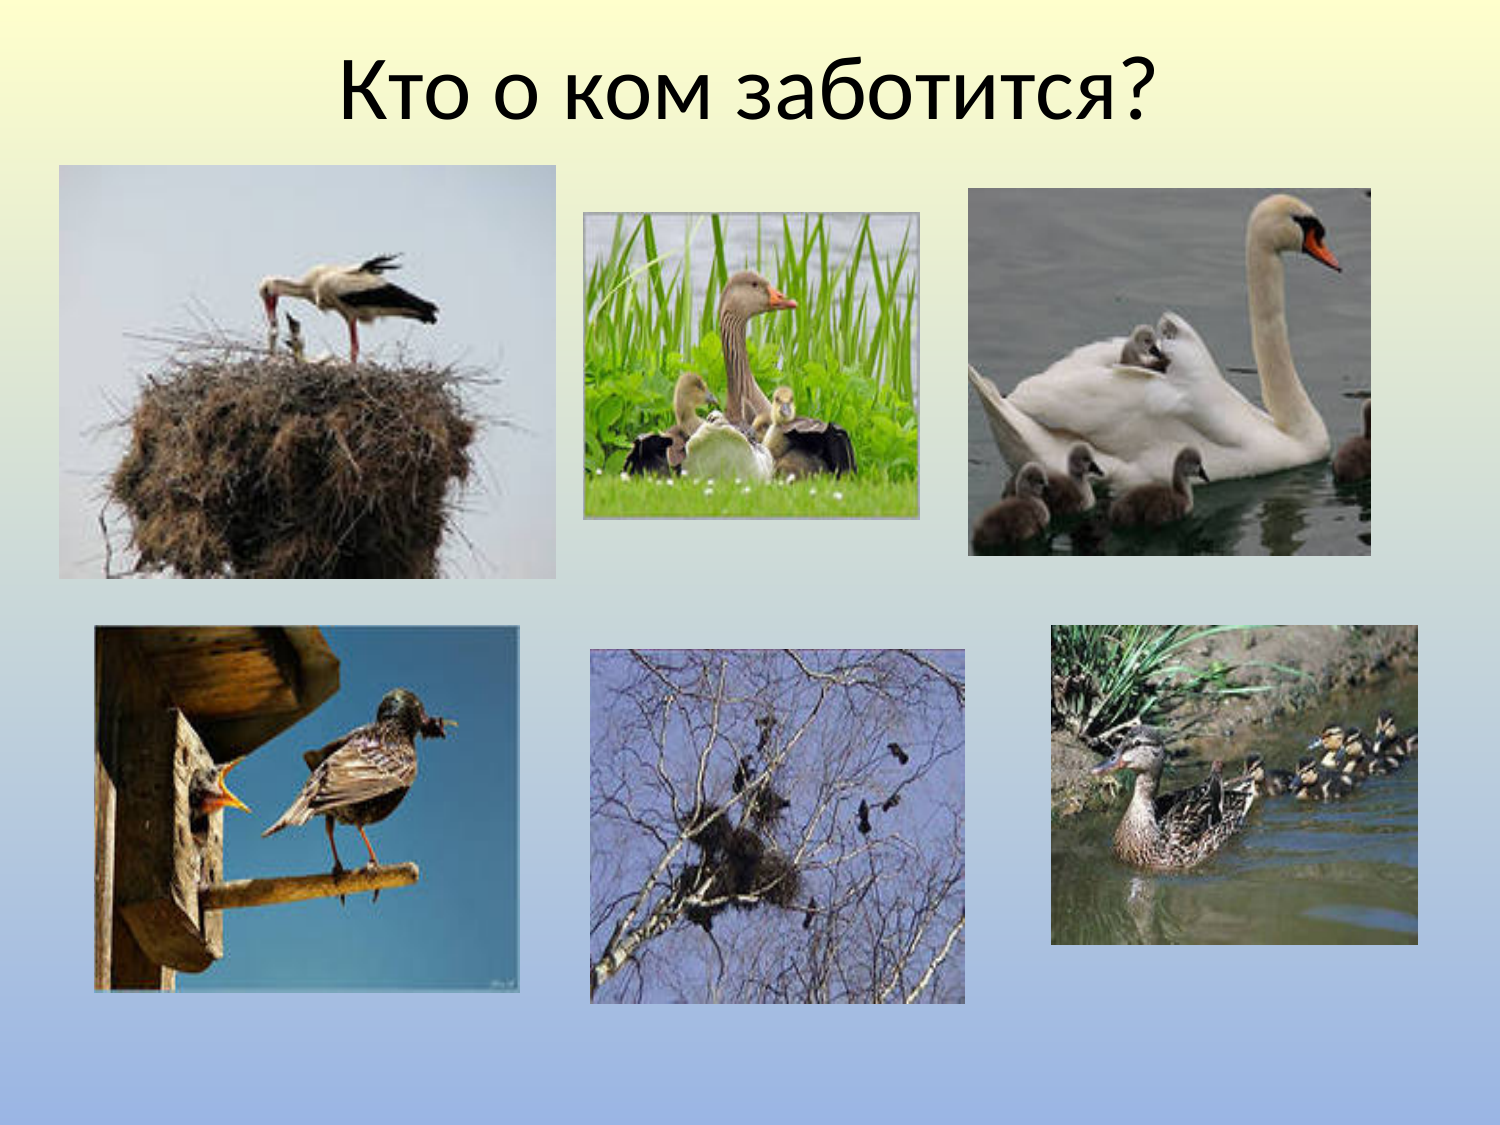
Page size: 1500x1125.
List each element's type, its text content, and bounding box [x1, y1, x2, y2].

picture [968, 188, 1371, 556]
picture [59, 165, 556, 579]
title Кто о ком заботится? [75, 0, 1426, 178]
picture [590, 649, 965, 1004]
picture [583, 212, 920, 520]
picture [1051, 625, 1418, 945]
picture [94, 625, 520, 993]
